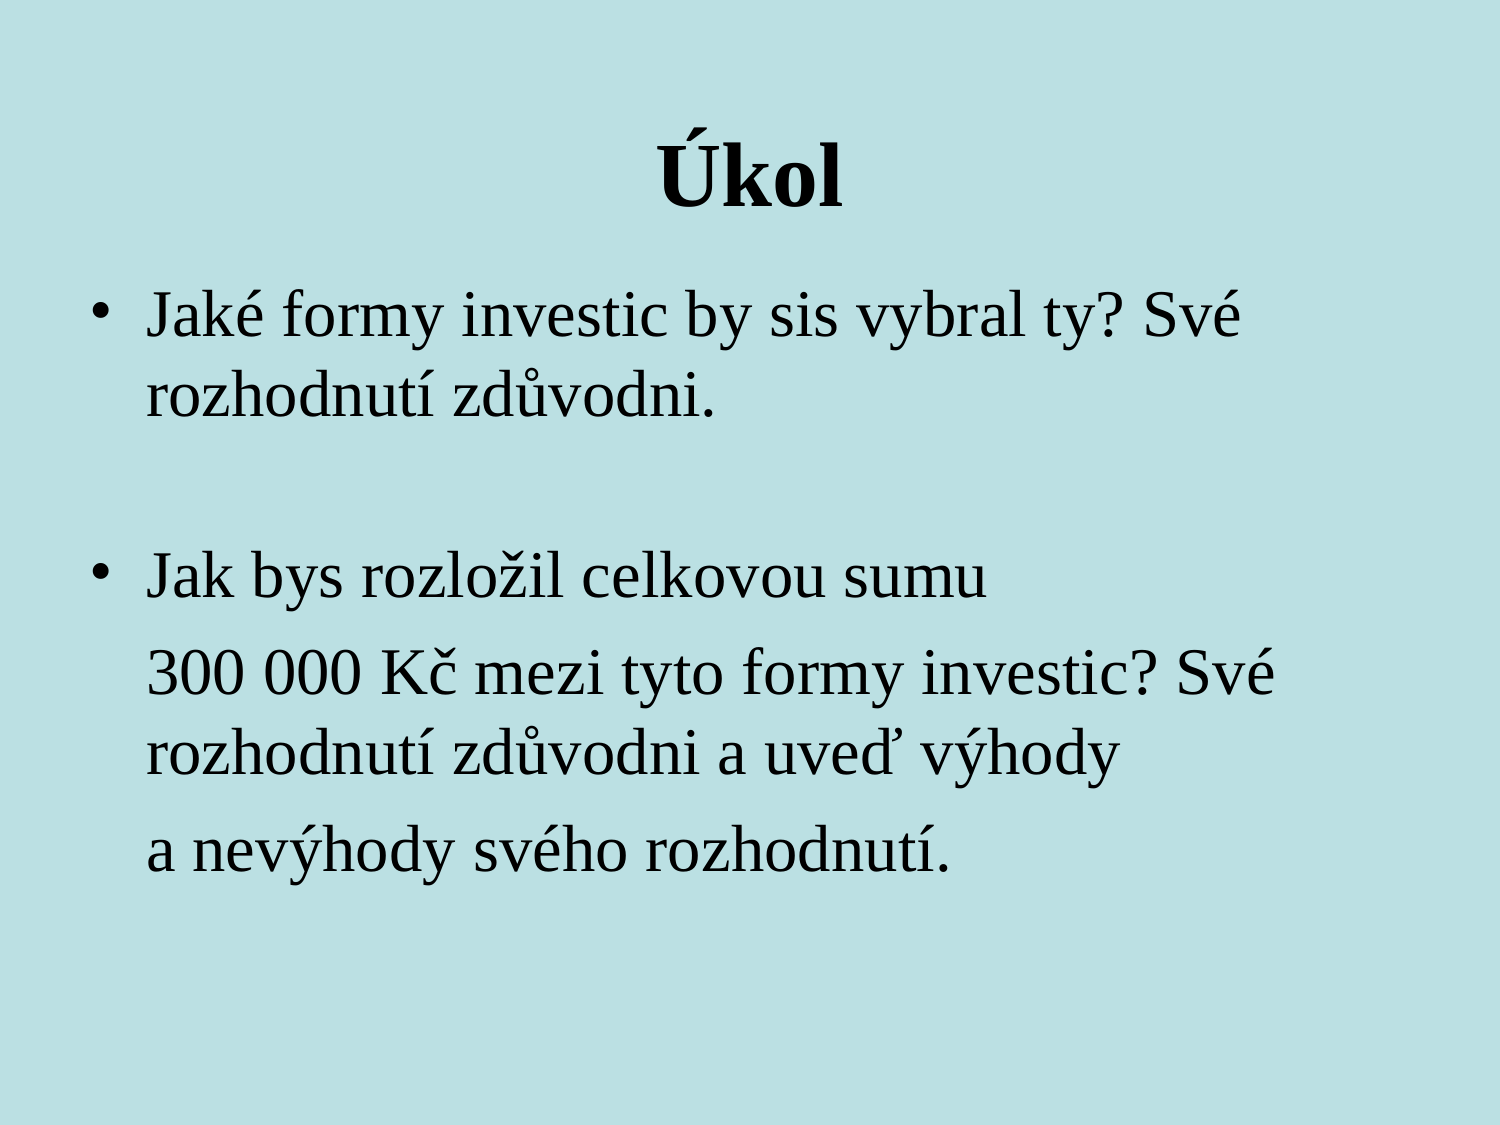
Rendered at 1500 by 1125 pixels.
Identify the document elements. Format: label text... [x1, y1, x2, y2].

title Úkol [75, 44, 1426, 233]
list Jaké formy investic by sis vybral ty? Své rozhodnutí zdůvodni. Jak bys rozložil celkovou sumu 300 000 Kč mezi tyto formy investic? Své rozhodnutí zdůvodni a uveď výhody a nevýhody svého rozhodnutí. [75, 262, 1426, 1006]
